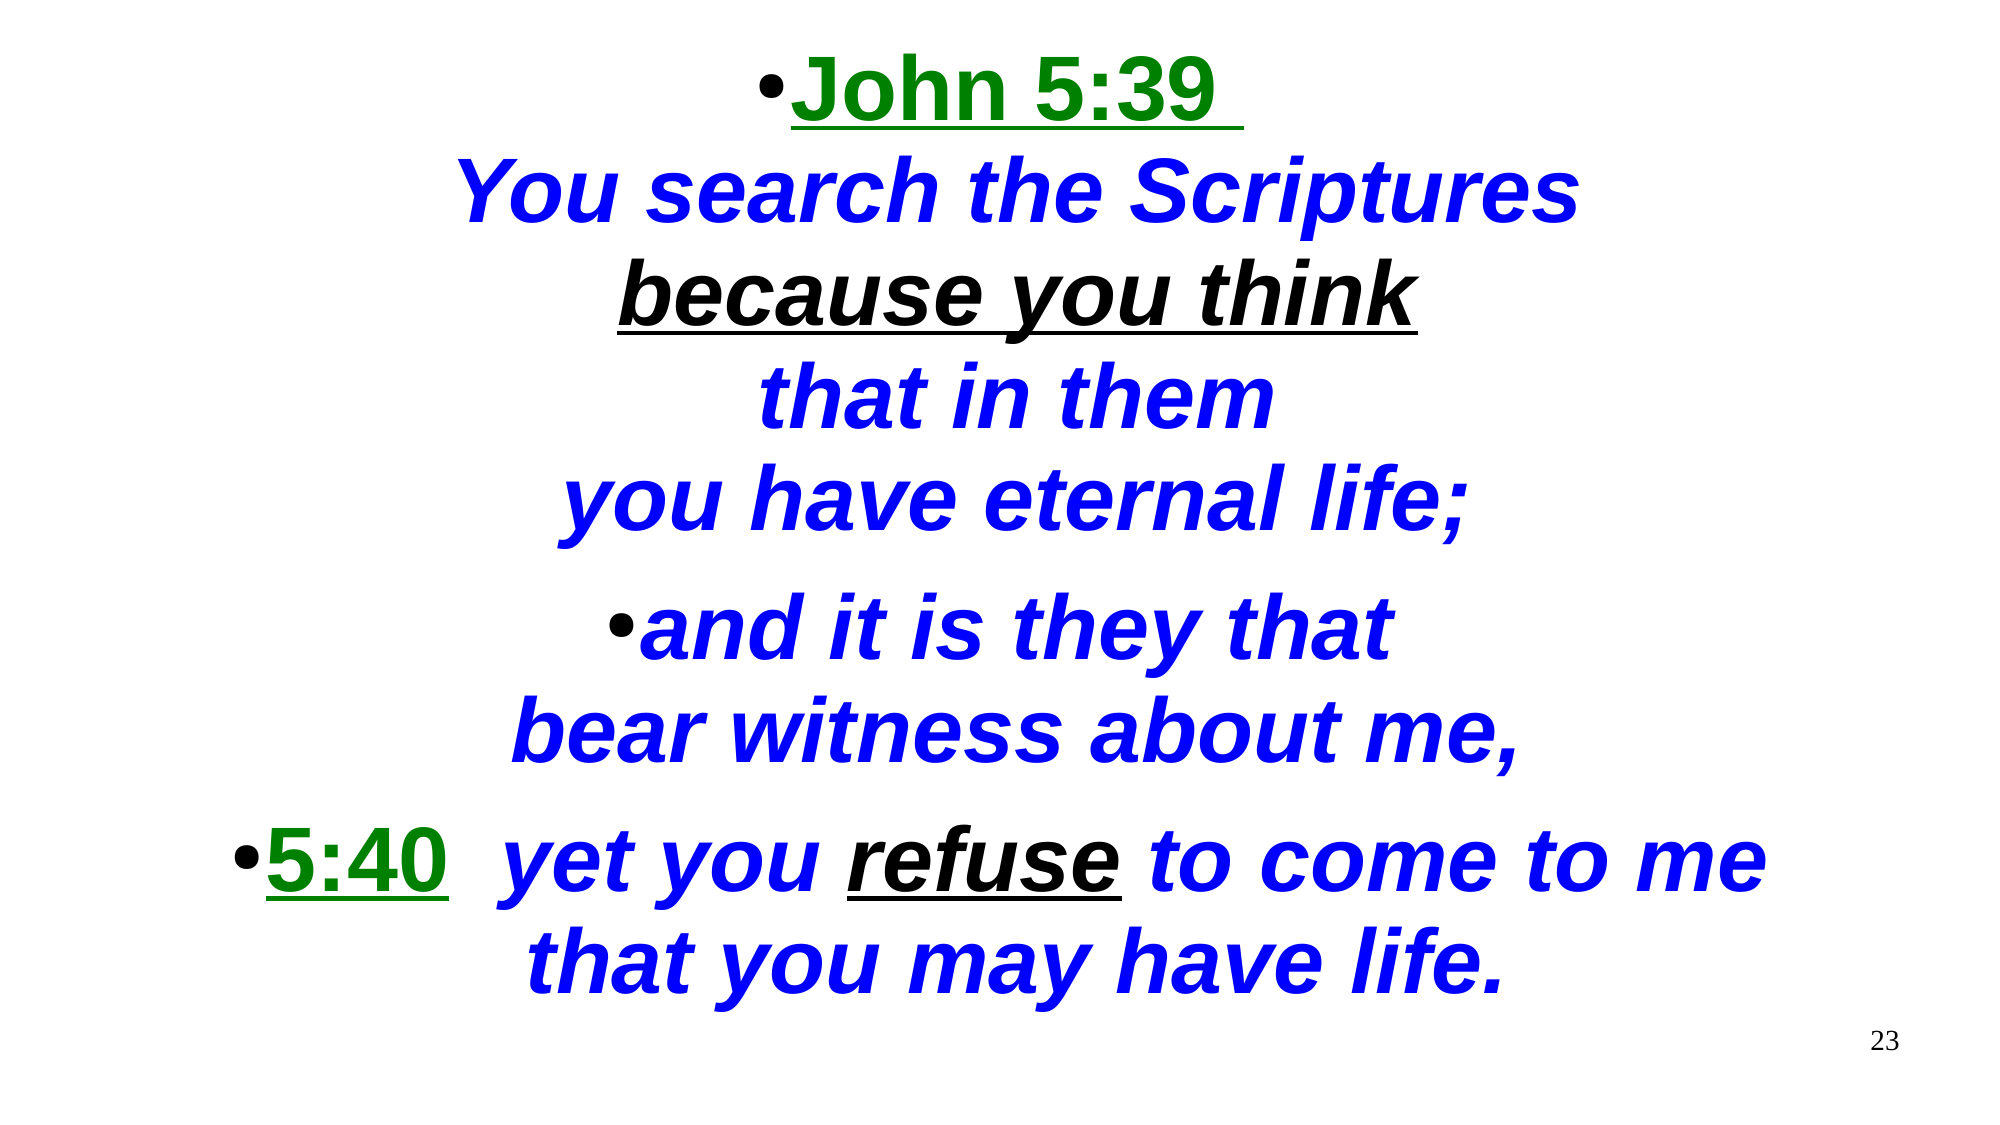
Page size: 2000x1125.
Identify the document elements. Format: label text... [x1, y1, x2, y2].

list John 5:39 You search the Scriptures because you think that in them you have eternal life; and it is they that bear witness about me, 5:40 yet you refuse to come to me that you may have life. [37, 37, 1988, 1088]
